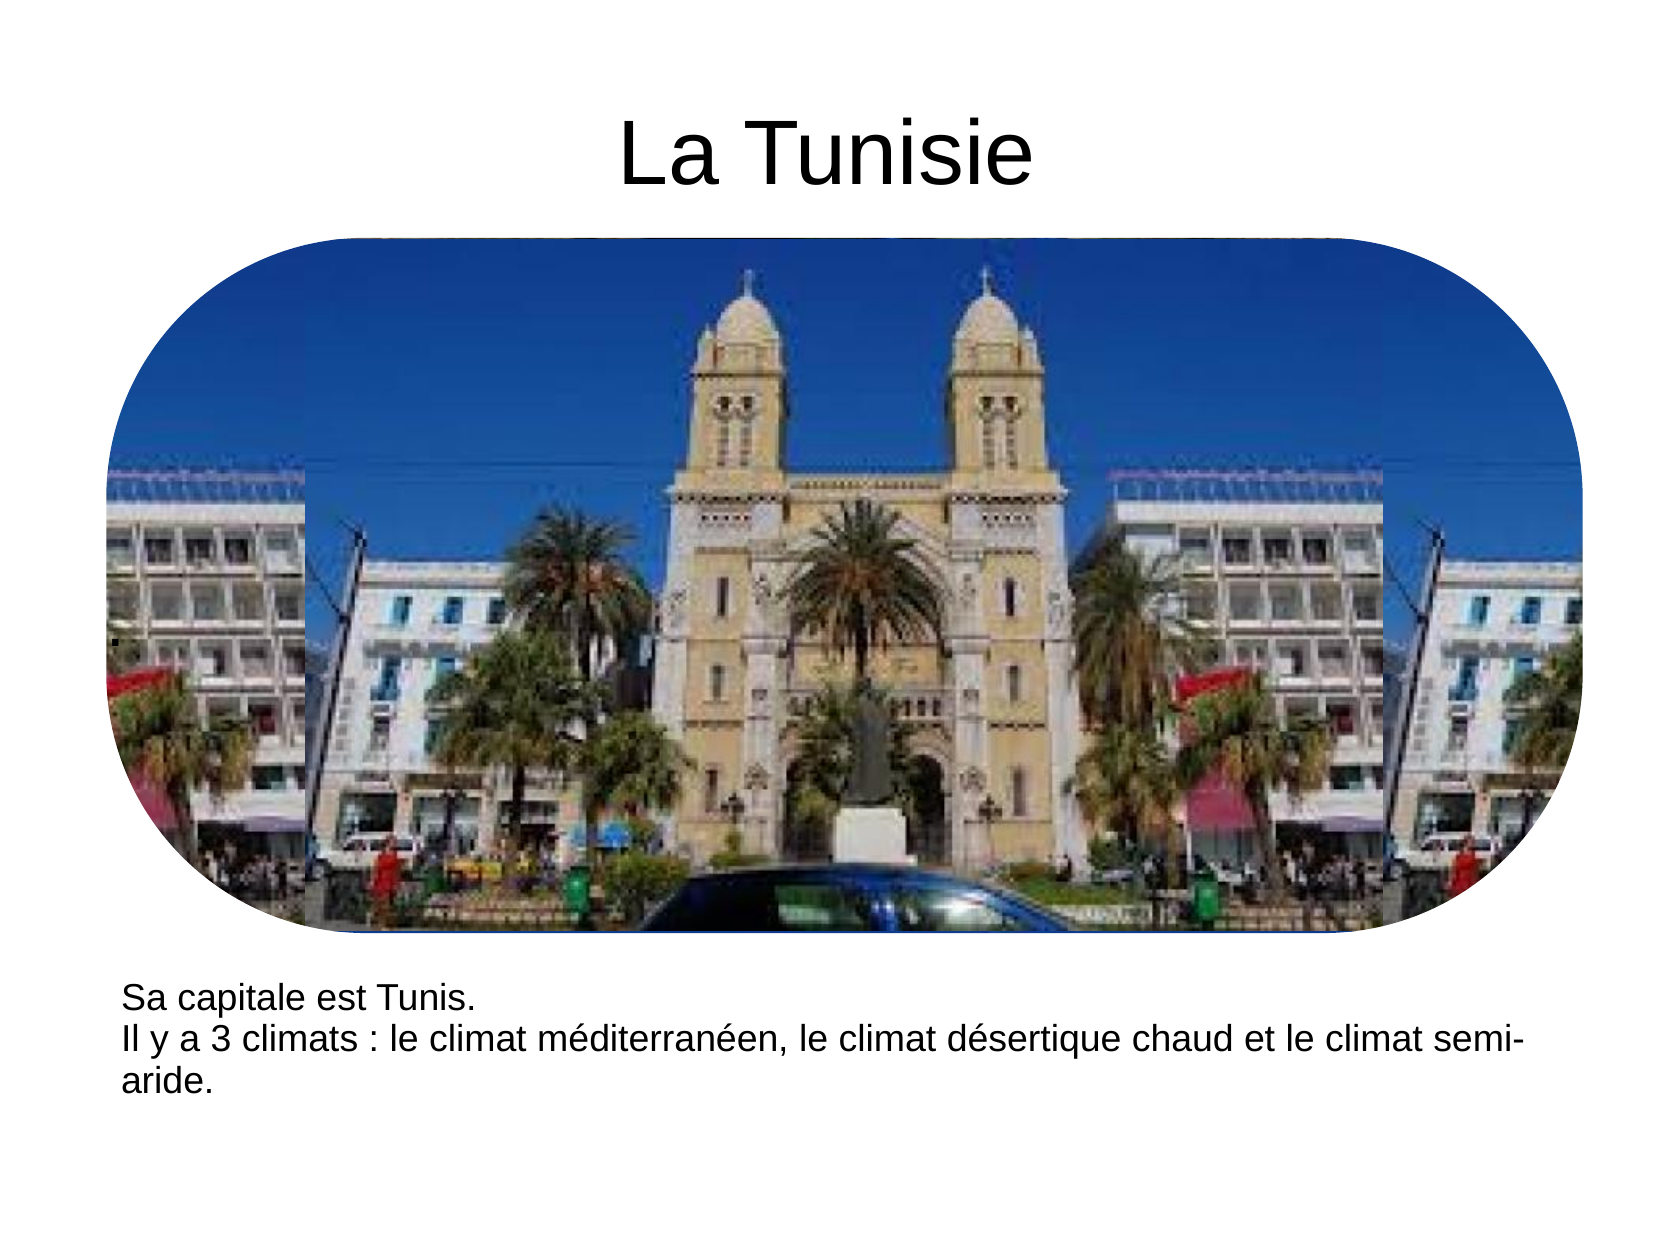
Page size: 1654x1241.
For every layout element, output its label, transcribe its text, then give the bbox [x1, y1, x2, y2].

text_box Sa capitale est Tunis. Il y a 3 climats : le climat méditerranéen, le climat désertique chaud et le climat semi-aride. [106, 968, 1587, 1208]
title La Tunisie [82, 49, 1571, 257]
subtitle . [106, 237, 1583, 934]
